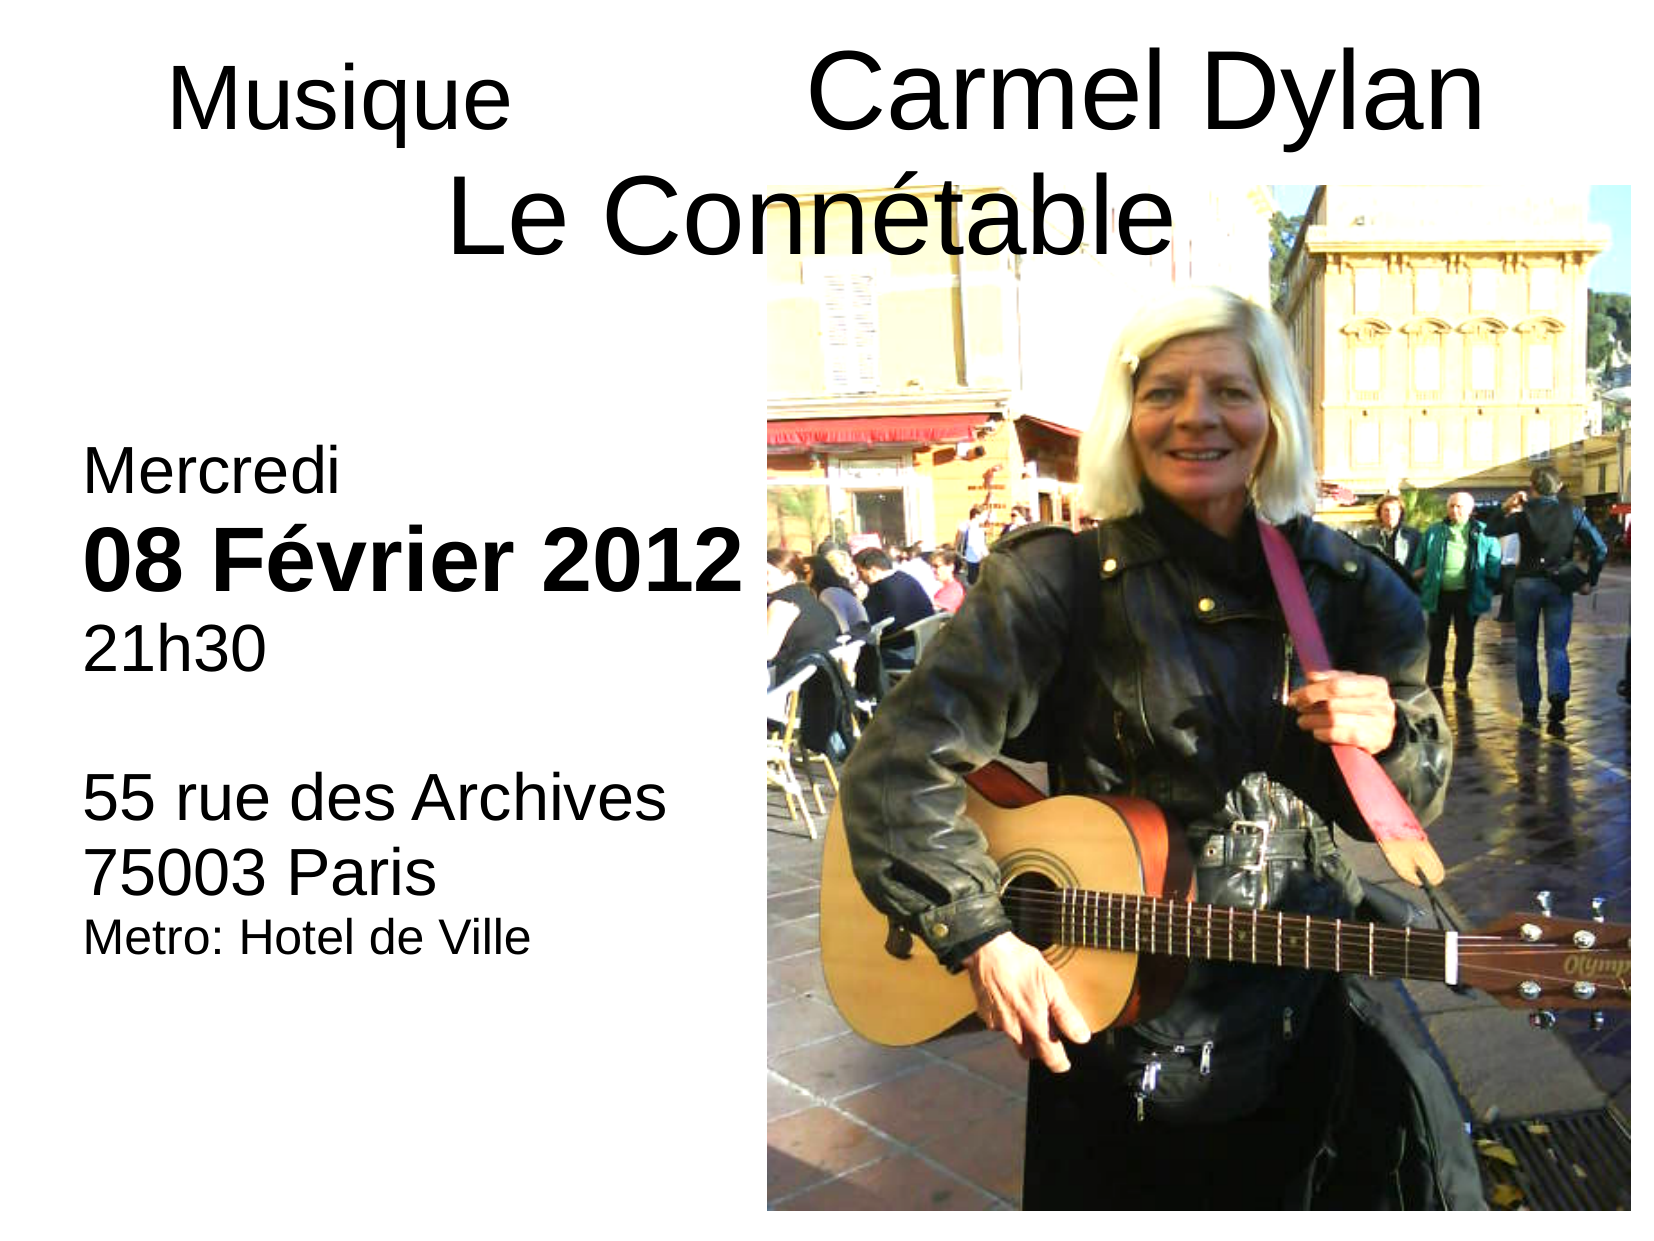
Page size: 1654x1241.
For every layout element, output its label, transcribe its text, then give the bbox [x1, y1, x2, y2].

title Musique Carmel Dylan Le Connétable [82, 27, 1571, 279]
picture [767, 185, 1631, 1211]
subtitle Mercredi 08 Février 2012 21h30 55 rue des Archives 75003 Paris Metro: Hotel de Ville [82, 297, 1571, 1102]
